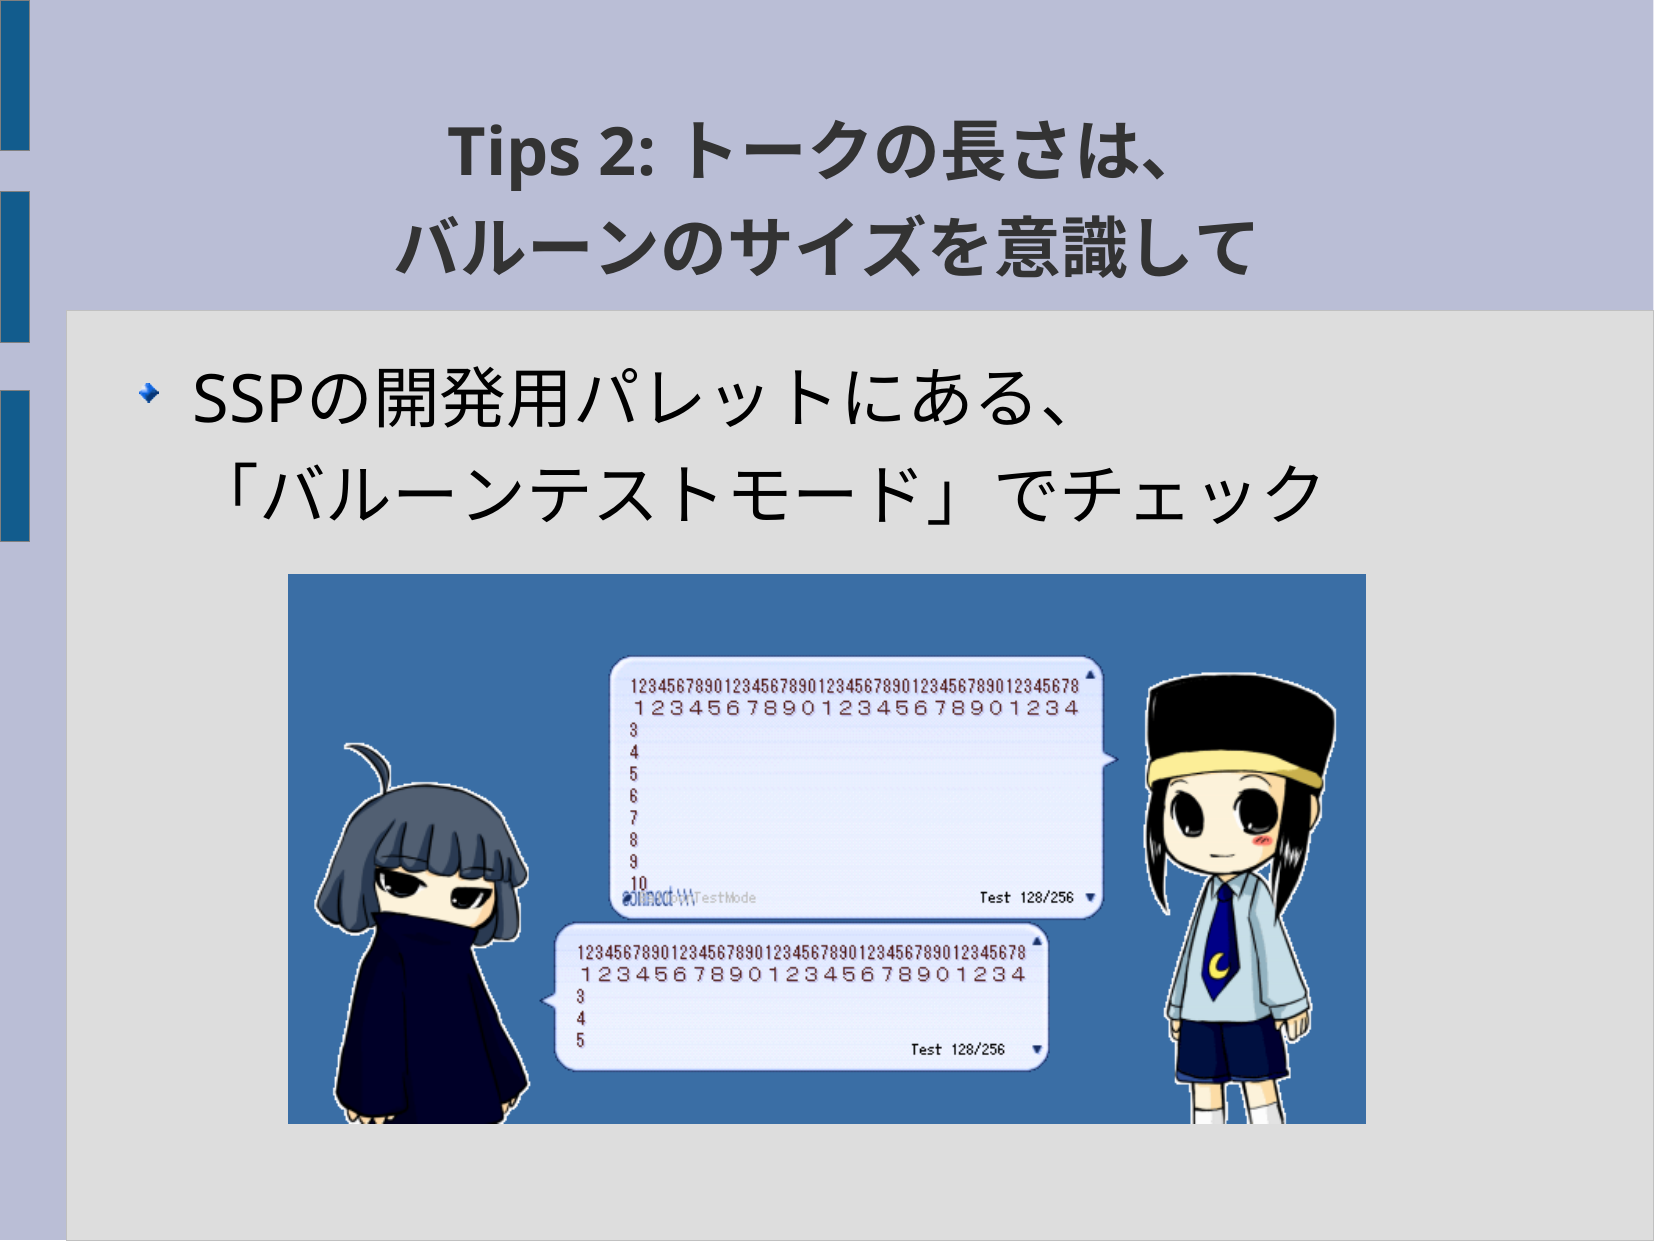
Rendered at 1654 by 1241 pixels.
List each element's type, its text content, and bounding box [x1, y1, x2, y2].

title Tips 2: トークの長さは、 バルーンのサイズを意識して [121, 91, 1534, 299]
picture [288, 574, 1366, 1124]
list SSPの開発用パレットにある、 「バルーンテストモード」でチェック [121, 344, 1534, 1127]
